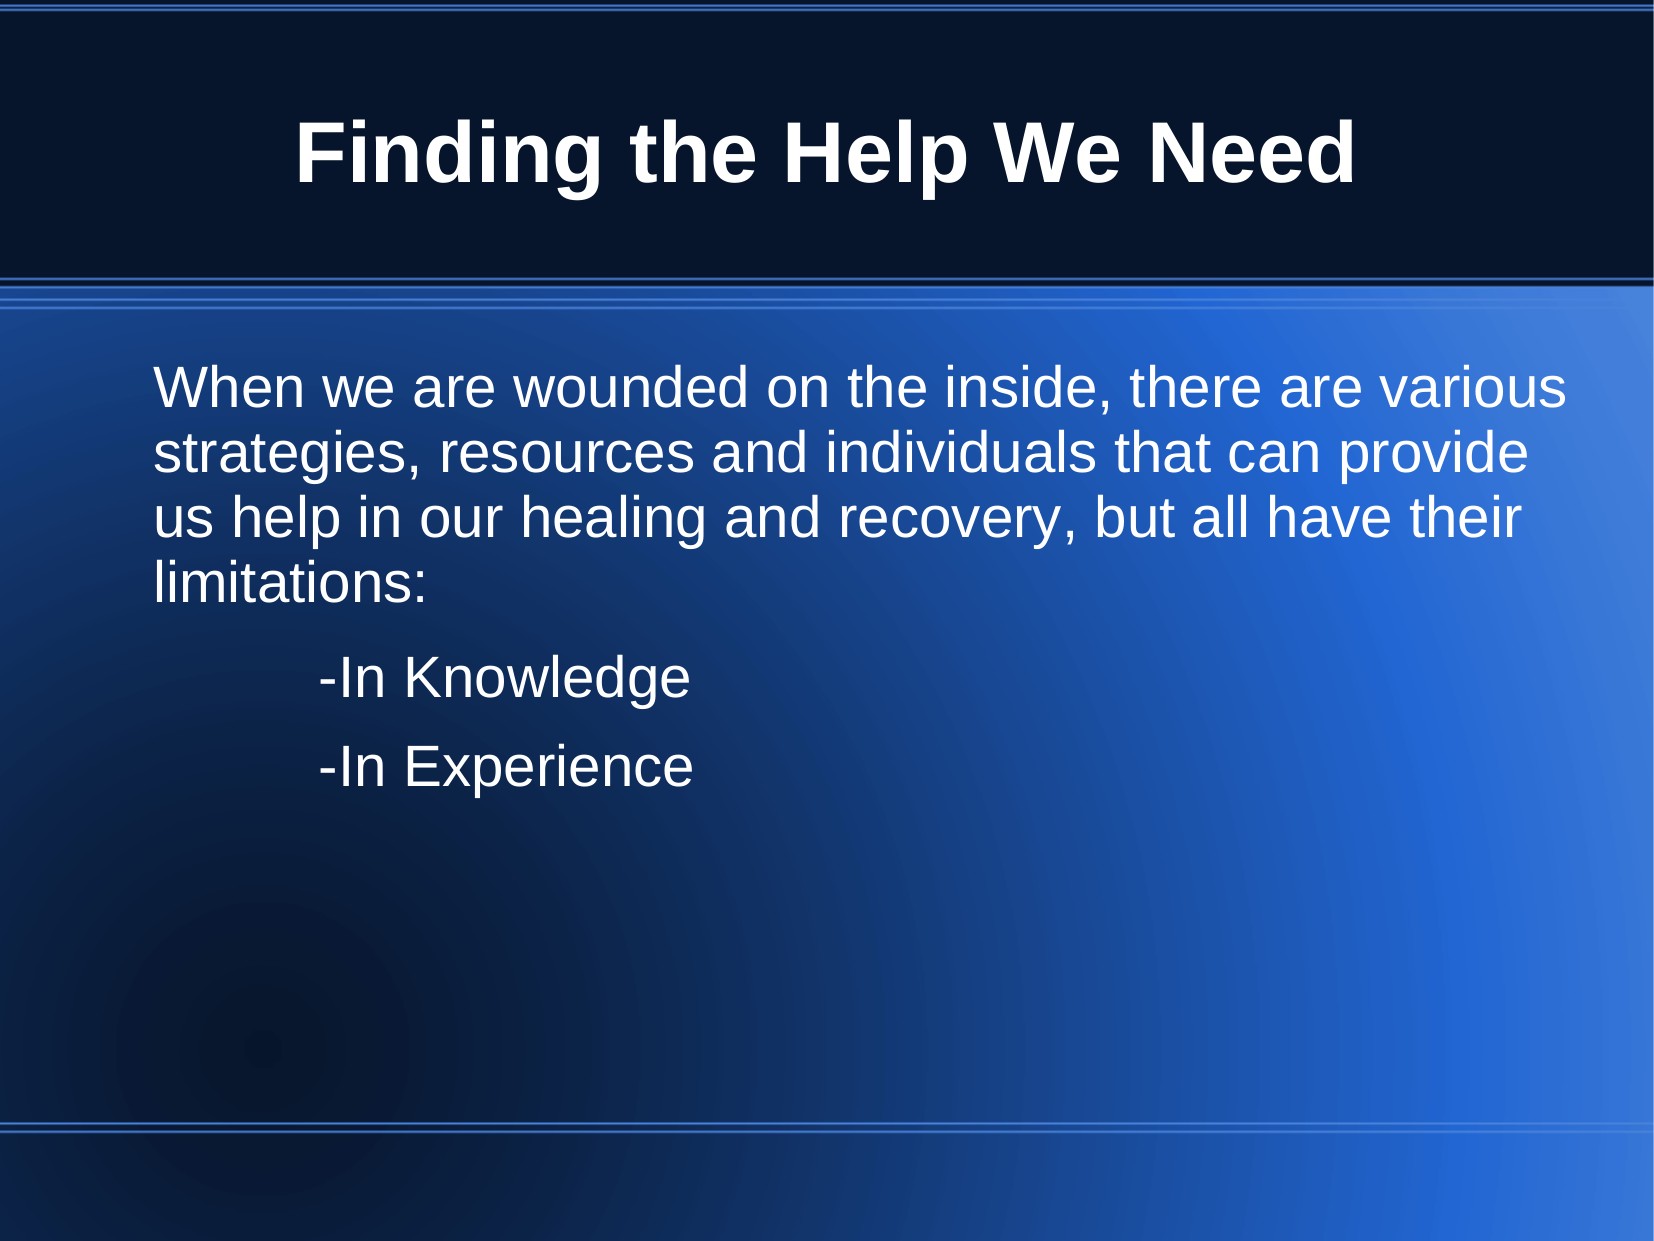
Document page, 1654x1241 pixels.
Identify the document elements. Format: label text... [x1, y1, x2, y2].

picture [0, 0, 1654, 1241]
title Finding the Help We Need [82, 49, 1571, 257]
list When we are wounded on the inside, there are various strategies, resources and individuals that can provide us help in our healing and recovery, but all have their limitations: -In Knowledge -In Experience [82, 355, 1571, 1058]
